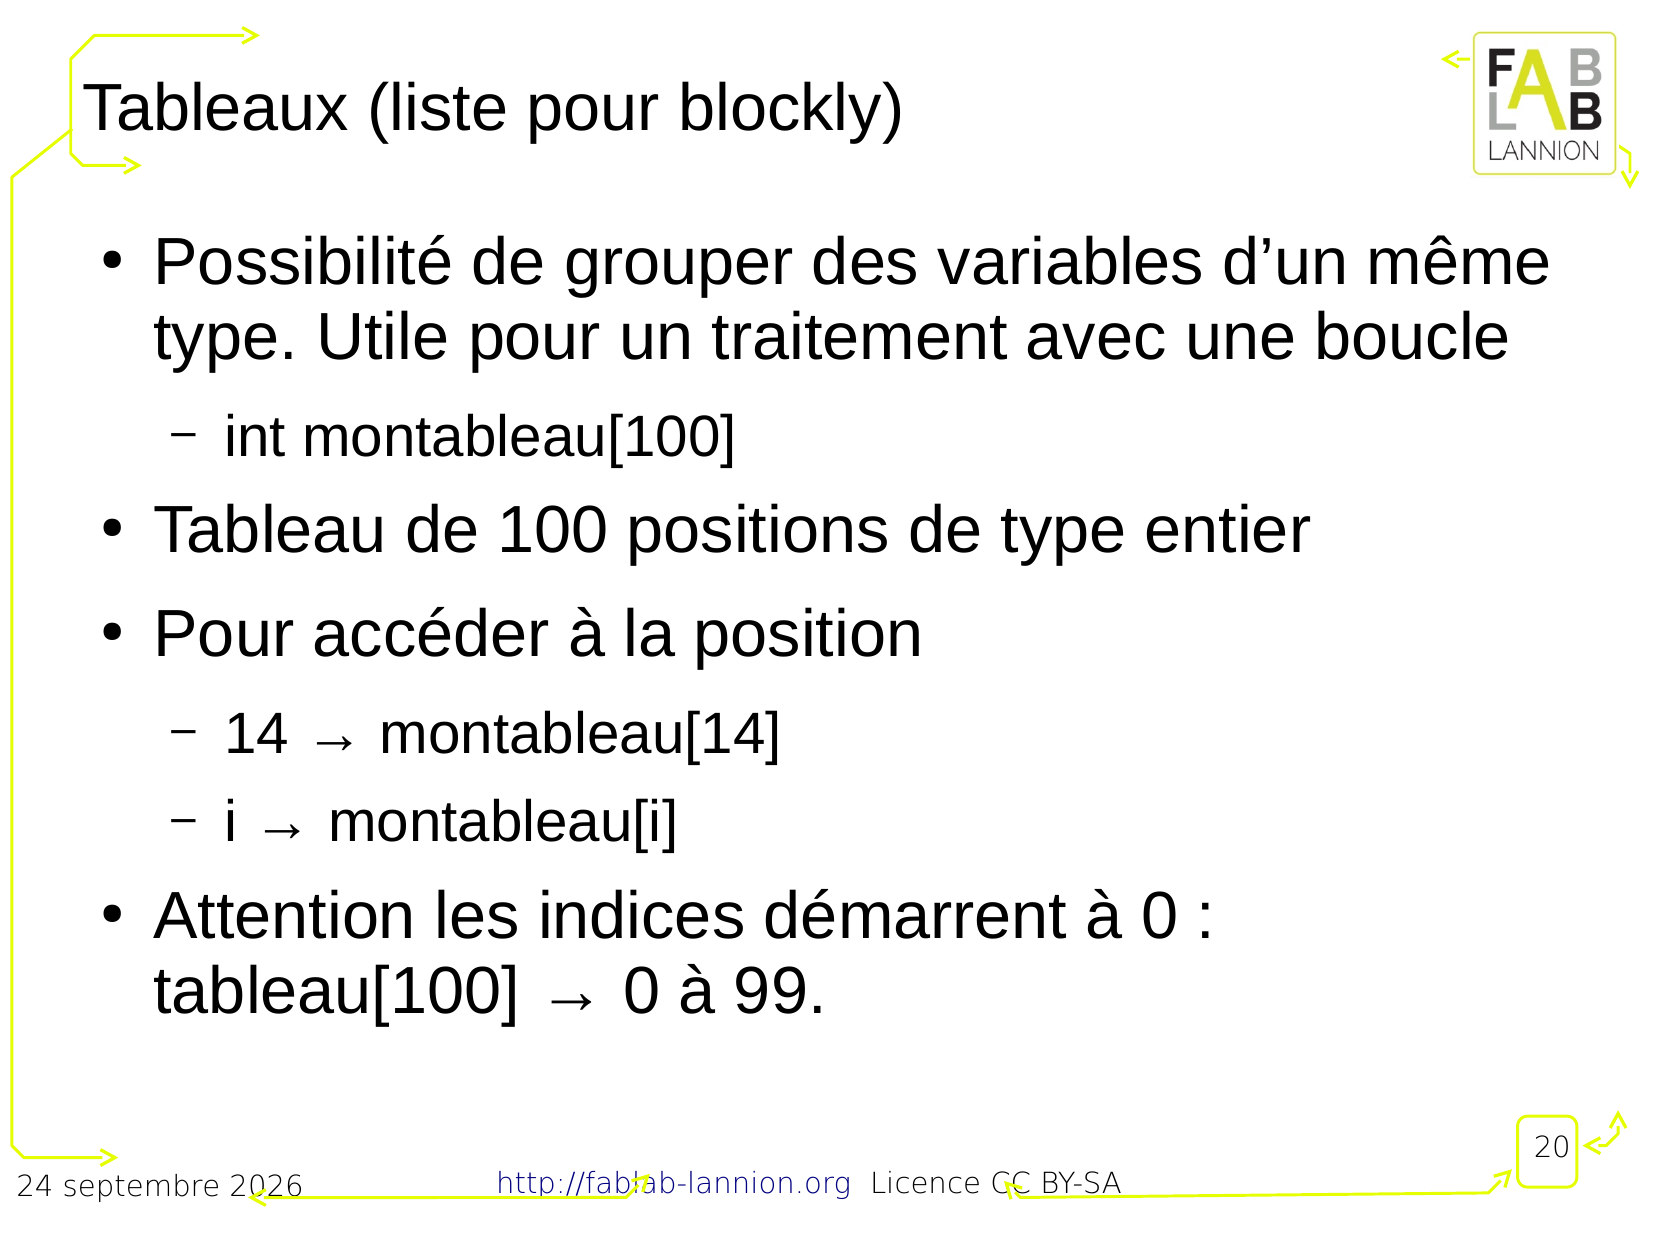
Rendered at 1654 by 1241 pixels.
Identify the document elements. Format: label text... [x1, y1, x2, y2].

title Tableaux (liste pour blockly) [82, 49, 1441, 166]
list Possibilité de grouper des variables d’un même type. Utile pour un traitement avec une boucle int montableau[100] Tableau de 100 positions de type entier Pour accéder à la position 14 → montableau[14] i → montableau[i] Attention les indices démarrent à 0 : tableau[100] → 0 à 99. [82, 224, 1571, 1057]
picture [1470, 29, 1619, 178]
